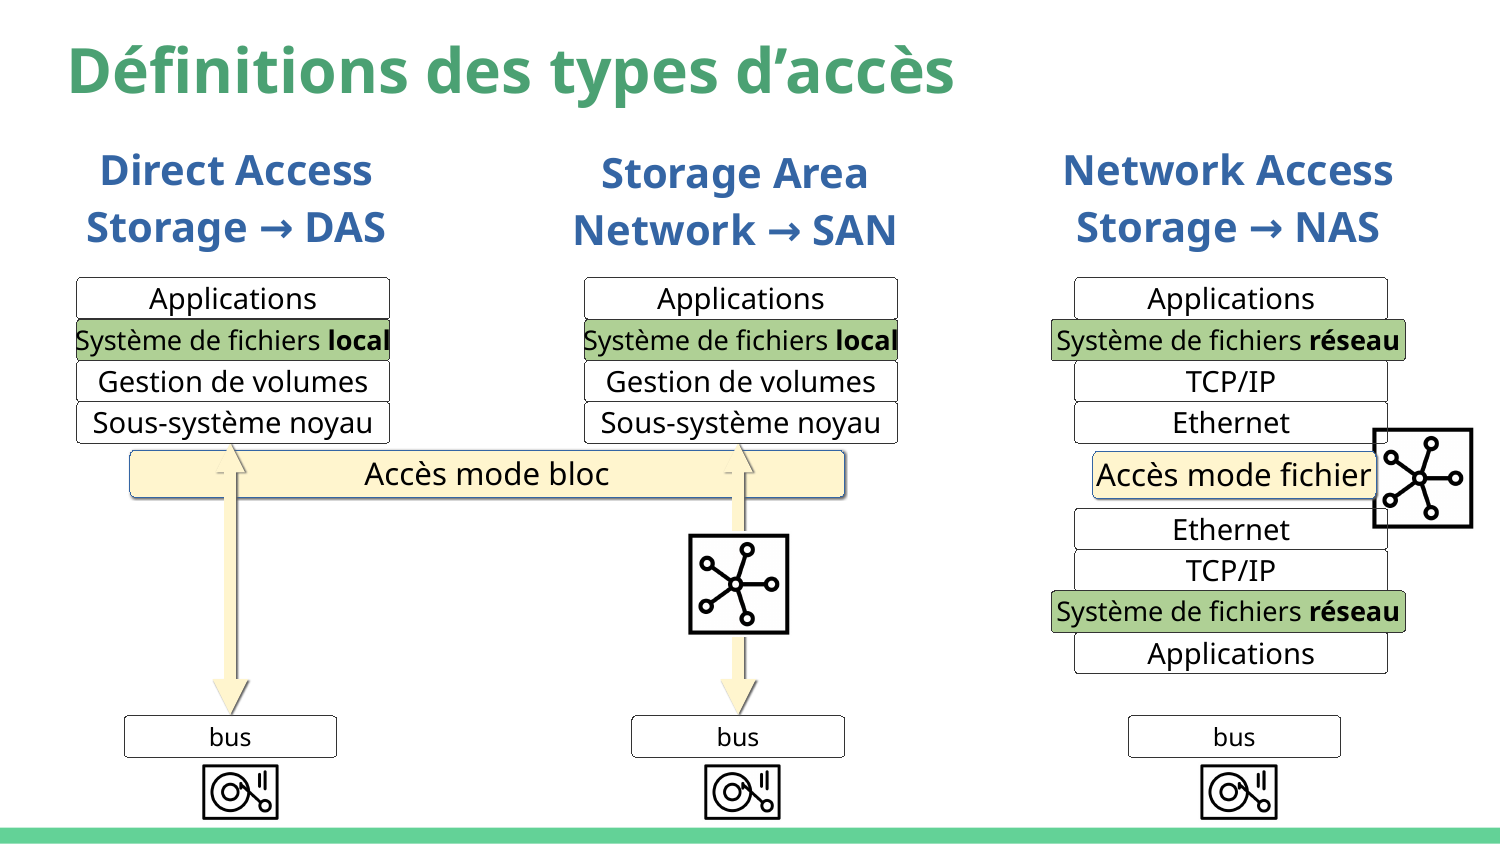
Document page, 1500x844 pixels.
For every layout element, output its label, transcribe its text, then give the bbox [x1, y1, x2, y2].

text_box Applications [1074, 277, 1388, 319]
picture [686, 531, 792, 637]
text_box Système de fichiers réseau [1051, 319, 1406, 361]
text_box Gestion de volumes [584, 361, 898, 402]
picture [1370, 425, 1476, 531]
text_box bus [631, 715, 845, 758]
text_box bus [1128, 715, 1341, 758]
text_box Ethernet [1074, 508, 1388, 549]
text_box Applications [1074, 633, 1388, 674]
text_box Sous-système noyau [584, 402, 898, 444]
text_box Storage Area Network → SAN [491, 138, 980, 263]
text_box Système de fichiers local [584, 319, 898, 361]
text_box Applications [584, 277, 898, 319]
text_box Sous-système noyau [76, 402, 390, 444]
text_box bus [124, 715, 337, 758]
text_box Applications [76, 277, 390, 319]
text_box Accès mode bloc [237, 450, 734, 498]
text_box Accès mode fichier [1092, 451, 1377, 499]
title Définitions des types d’accès [51, 5, 1449, 100]
text_box Direct Access Storage → DAS [15, 135, 458, 256]
text_box Ethernet [1074, 402, 1388, 444]
text_box Système de fichiers local [76, 319, 390, 361]
text_box Gestion de volumes [76, 360, 390, 402]
picture [702, 762, 782, 823]
text_box Network Access Storage → NAS [975, 135, 1482, 256]
picture [200, 762, 280, 823]
text_box Système de fichiers réseau [1051, 590, 1406, 633]
text_box Accès mode bloc [745, 450, 845, 498]
text_box TCP/IP [1074, 549, 1388, 590]
picture [1198, 762, 1279, 823]
text_box TCP/IP [1074, 361, 1388, 402]
text_box Accès mode bloc [129, 450, 226, 498]
